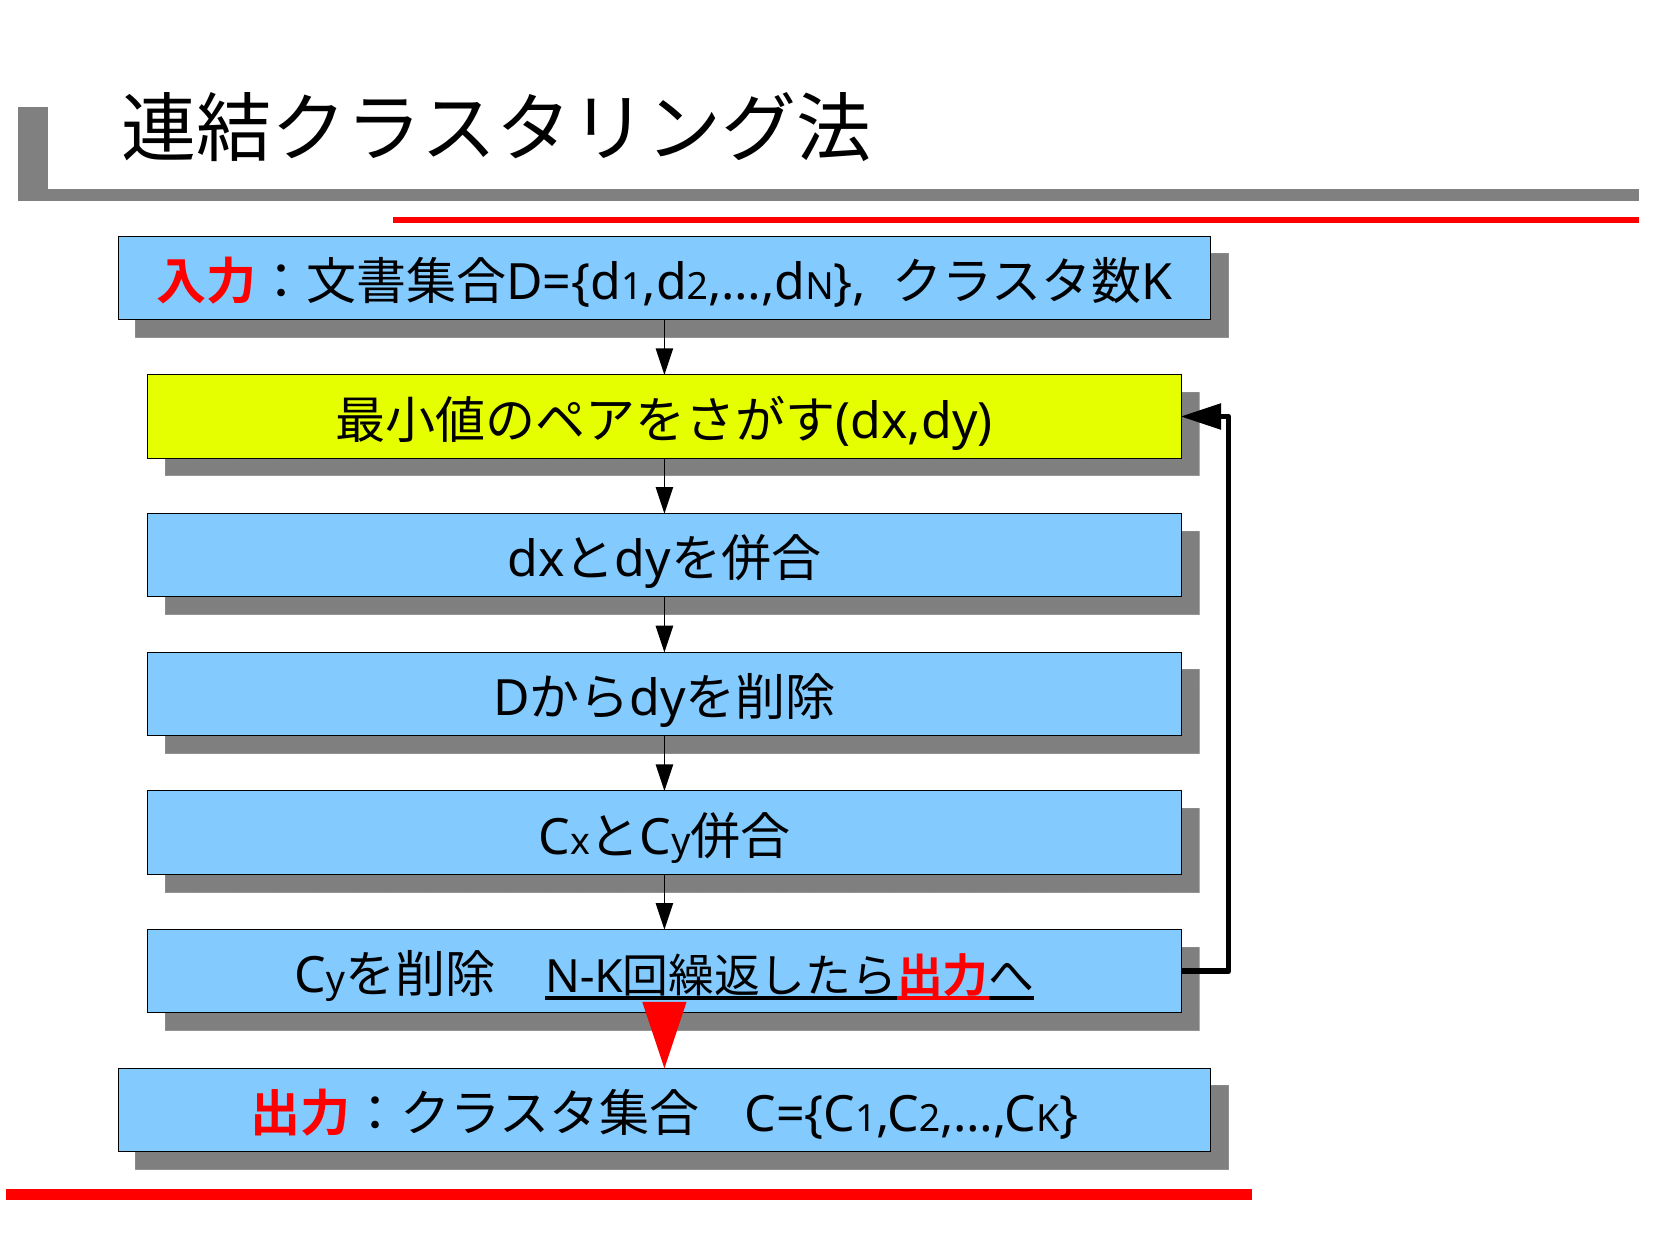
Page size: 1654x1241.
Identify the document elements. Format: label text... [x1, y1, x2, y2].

text_box dxとdyを併合 [147, 513, 1182, 597]
text_box Dからdyを削除 [147, 652, 1182, 736]
text_box 入力：文書集合D={d1,d2,…,dN}, クラスタ数K [118, 236, 1211, 320]
title 連結クラスタリング法 [121, 18, 1534, 226]
text_box CxとCy併合 [147, 790, 1182, 875]
text_box 出力：クラスタ集合 C={C1,C2,…,CK} [118, 1068, 1211, 1152]
text_box 最小値のペアをさがす(dx,dy) [147, 374, 1182, 459]
text_box Cyを削除 N-K回繰返したら出力へ [147, 929, 1182, 1013]
